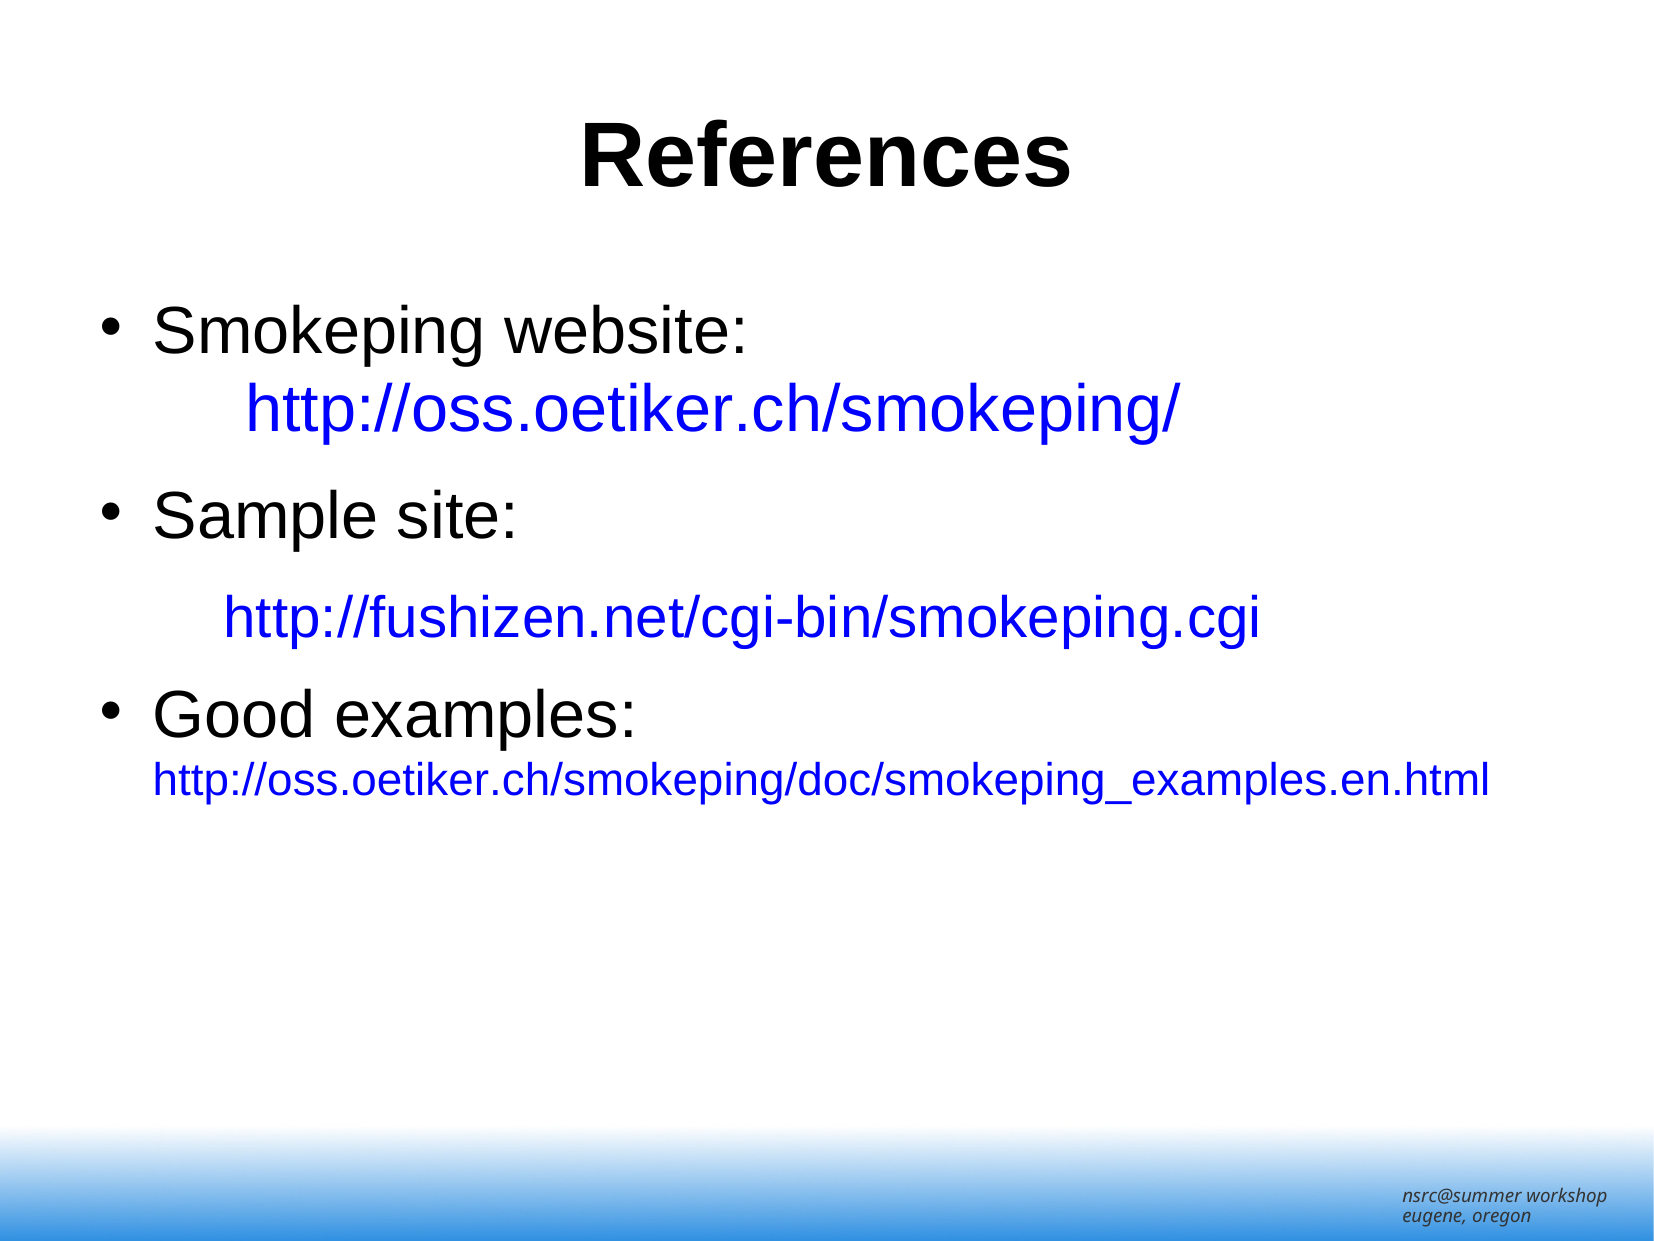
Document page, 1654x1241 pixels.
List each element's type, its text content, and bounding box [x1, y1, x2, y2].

title References [82, 49, 1571, 257]
picture [0, 1124, 1654, 1241]
list Smokeping website: http://oss.oetiker.ch/smokeping/ Sample site: http://fushizen.net/cgi-bin/smokeping.cgi Good examples: http://oss.oetiker.ch/smokeping/doc/smokeping_examples.en.html [82, 290, 1571, 1094]
